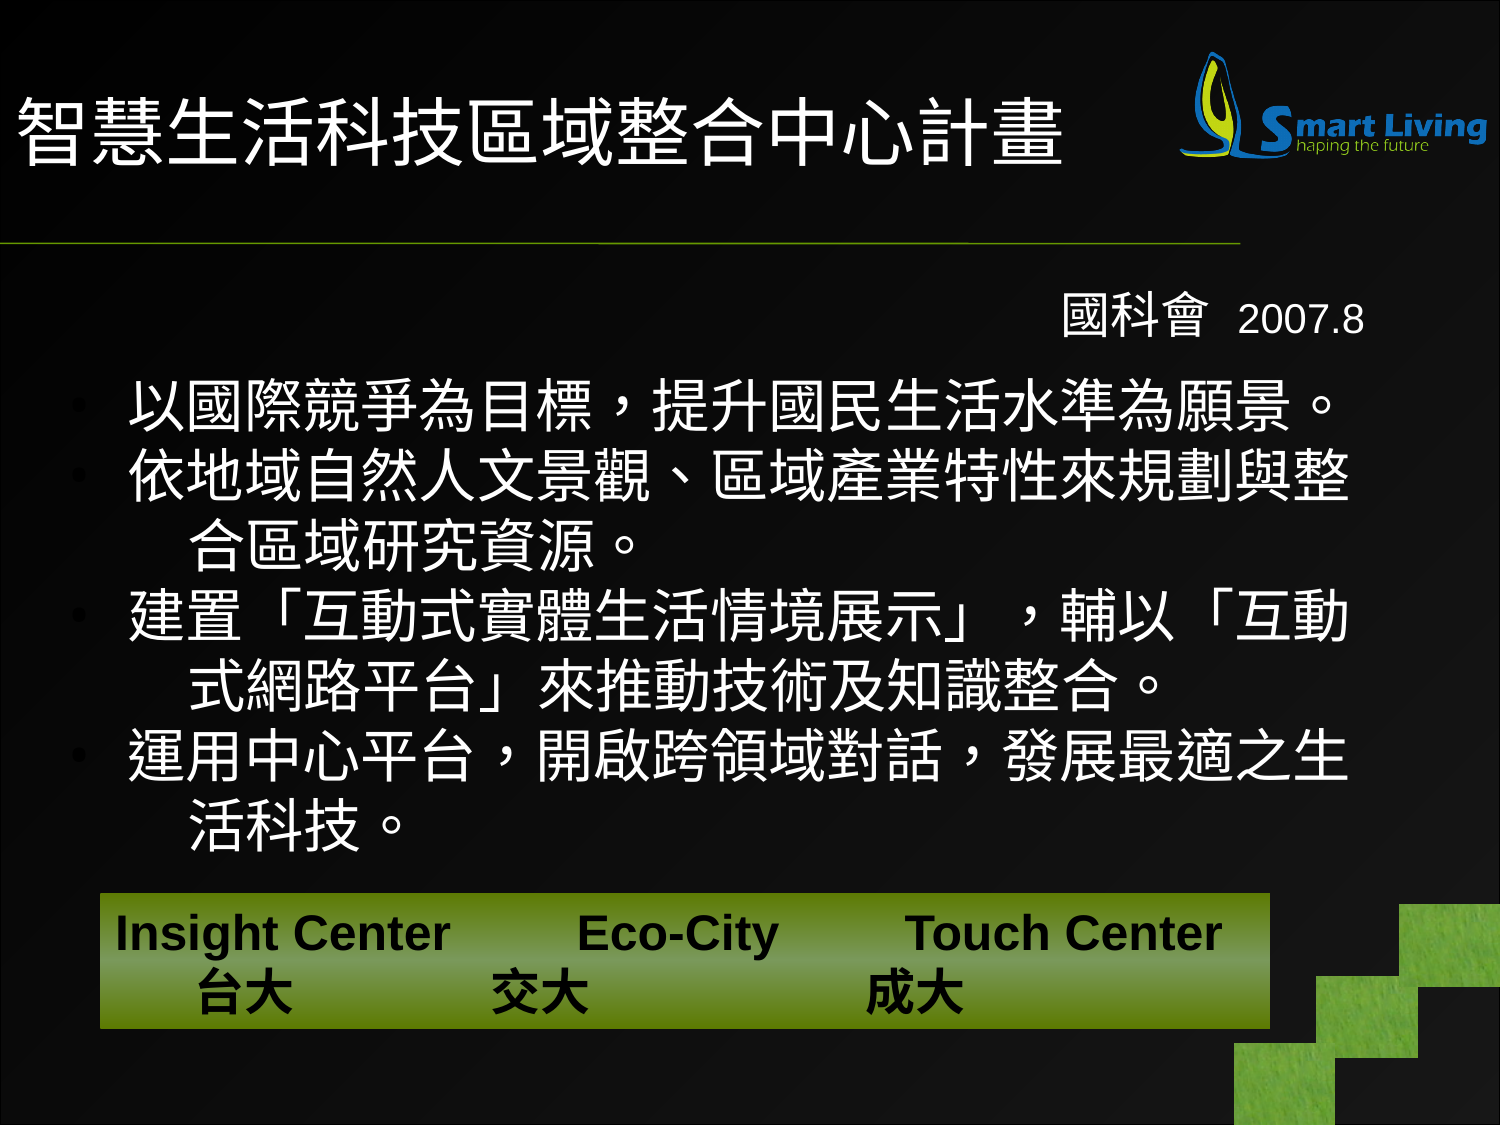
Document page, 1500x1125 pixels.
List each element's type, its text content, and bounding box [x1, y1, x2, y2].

text_box 以國際競爭為目標，提升國民生活水準為願景。 依地域自然人文景觀、區域產業特性來規劃與整合區域研究資源。 建置「互動式實體生活情境展示」，輔以「互動式網路平台」來推動技術及知識整合。 運用中心平台，開啟跨領域對話，發展最適之生活科技。 [53, 362, 1417, 867]
text_box 智慧生活科技區域整合中心計畫 [0, 78, 1080, 183]
text_box Insight Center Eco-City Touch Center 台大 交大 成大 [100, 893, 1270, 1029]
text_box 國科會 2007.8 [1045, 267, 1459, 352]
